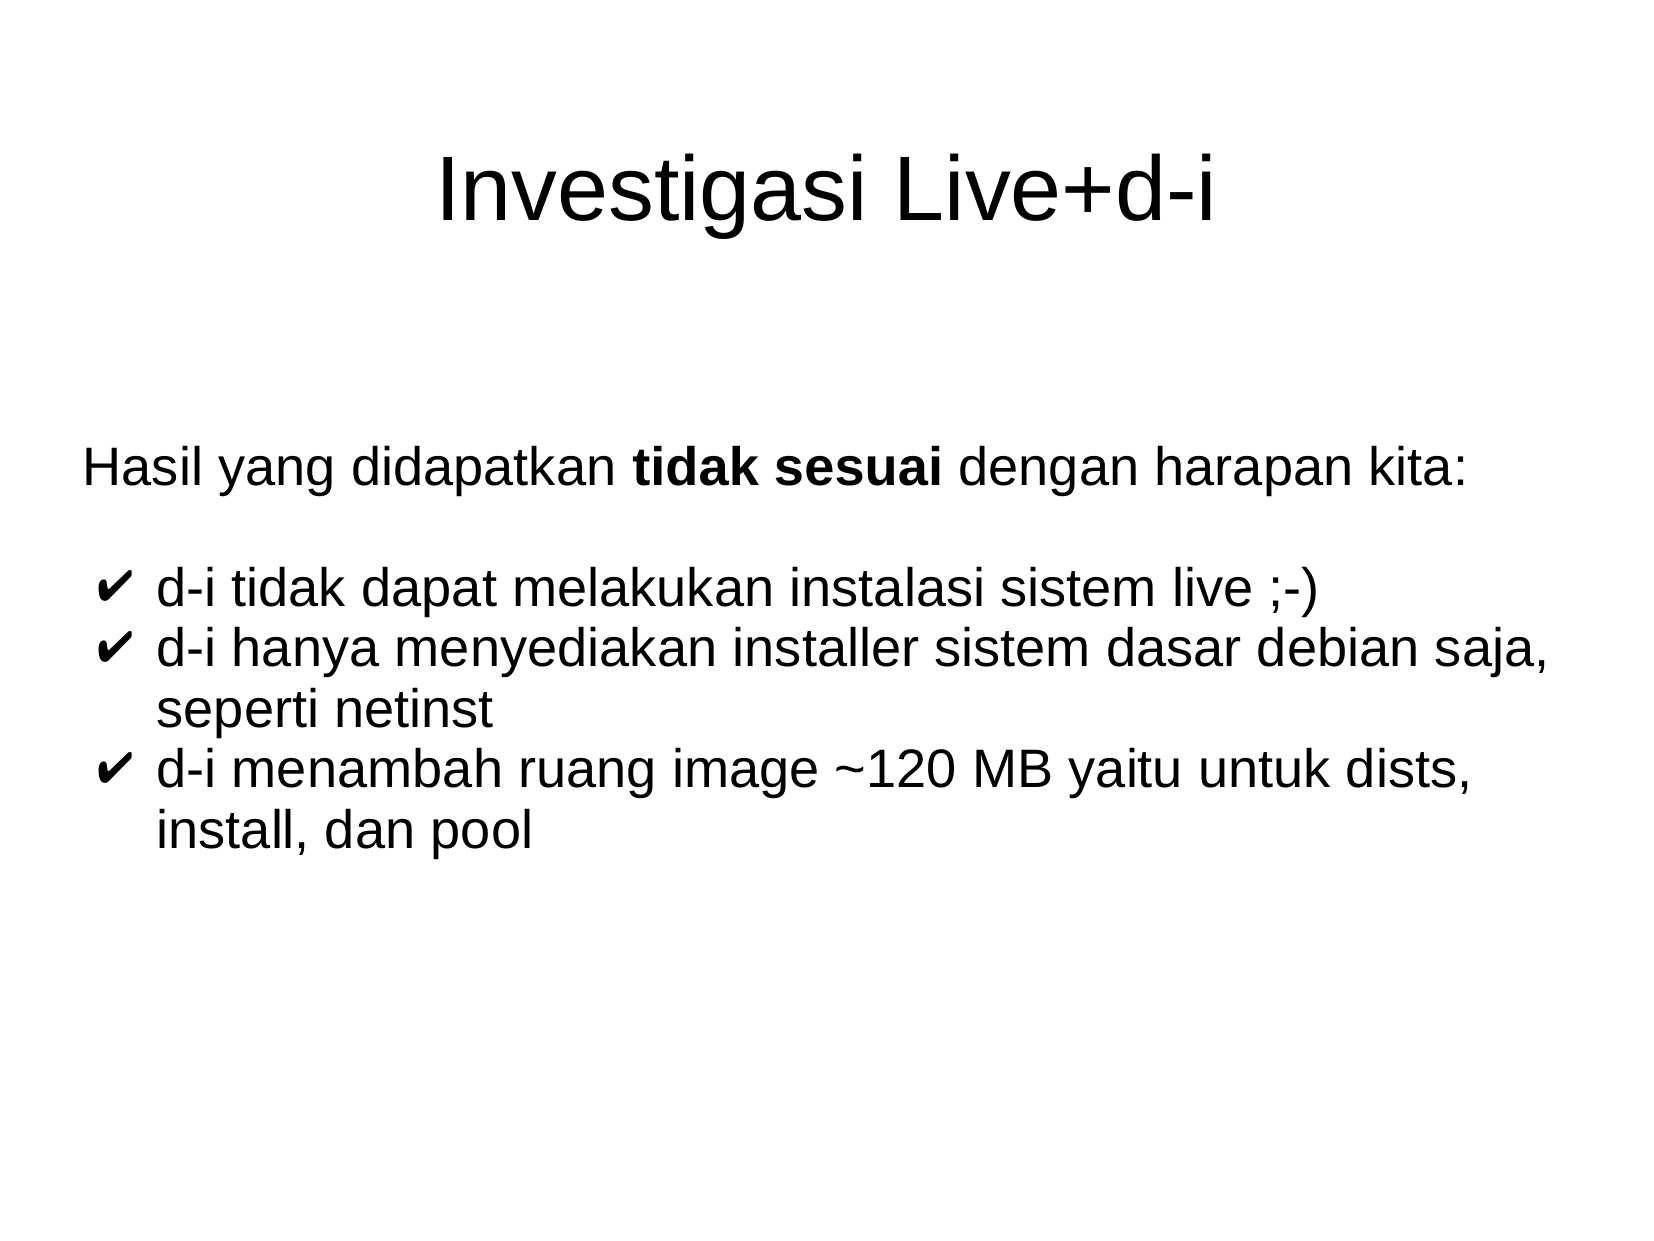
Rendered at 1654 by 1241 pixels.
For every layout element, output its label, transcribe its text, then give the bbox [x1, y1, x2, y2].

title Investigasi Live+d-i [82, 84, 1571, 187]
subtitle Hasil yang didapatkan tidak sesuai dengan harapan kita: d-i tidak dapat melakukan instalasi sistem live ;-) d-i hanya menyediakan installer sistem dasar debian saja, seperti netinst d-i menambah ruang image ~120 MB yaitu untuk dists, install, dan pool [82, 187, 1571, 1109]
